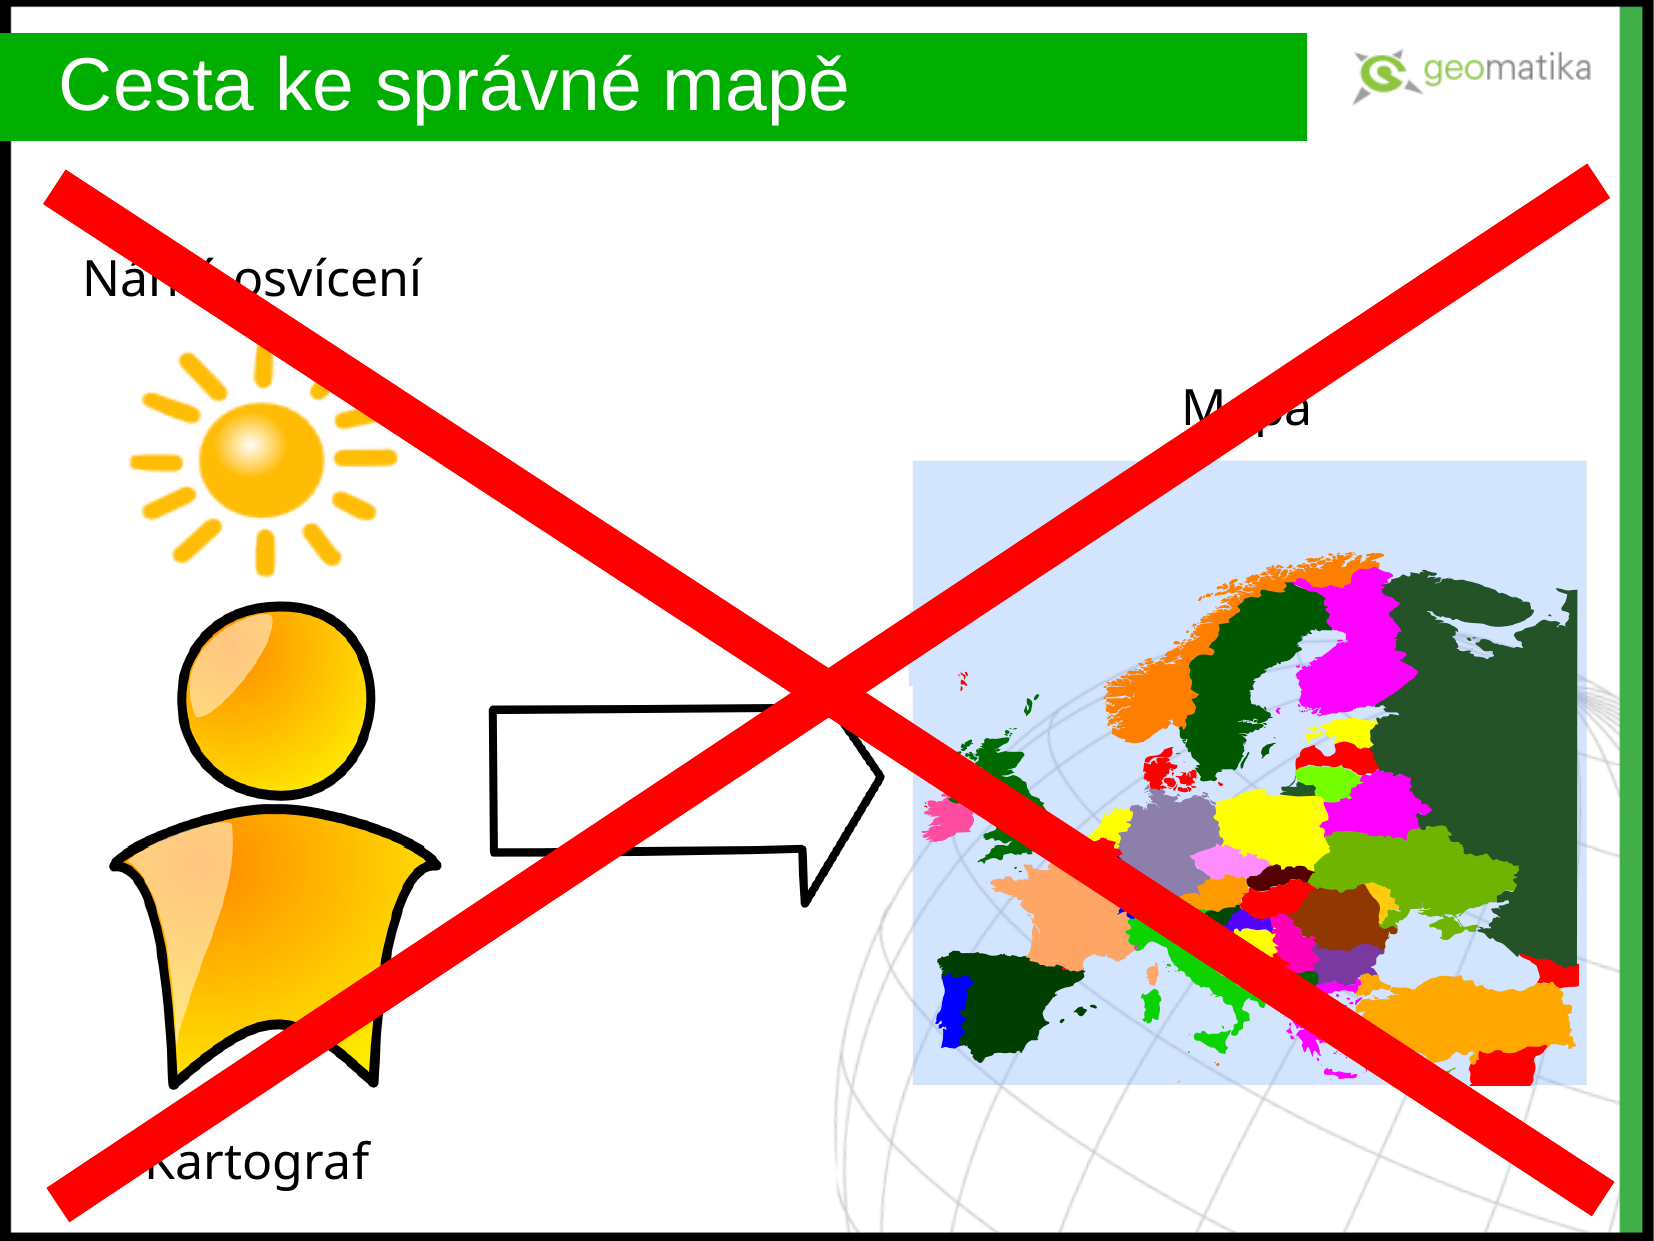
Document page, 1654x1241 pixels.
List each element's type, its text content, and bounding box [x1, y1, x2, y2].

text_box Kartograf [144, 1126, 381, 1188]
text_box Mapa [1259, 395, 1315, 433]
text_box Náhlé osvícení [82, 243, 194, 304]
text_box Náhlé osvícení [180, 243, 444, 304]
text_box Mapa [1181, 372, 1272, 432]
picture [0, 0, 1654, 1241]
title Cesta ke správné mapě [0, 0, 1571, 170]
